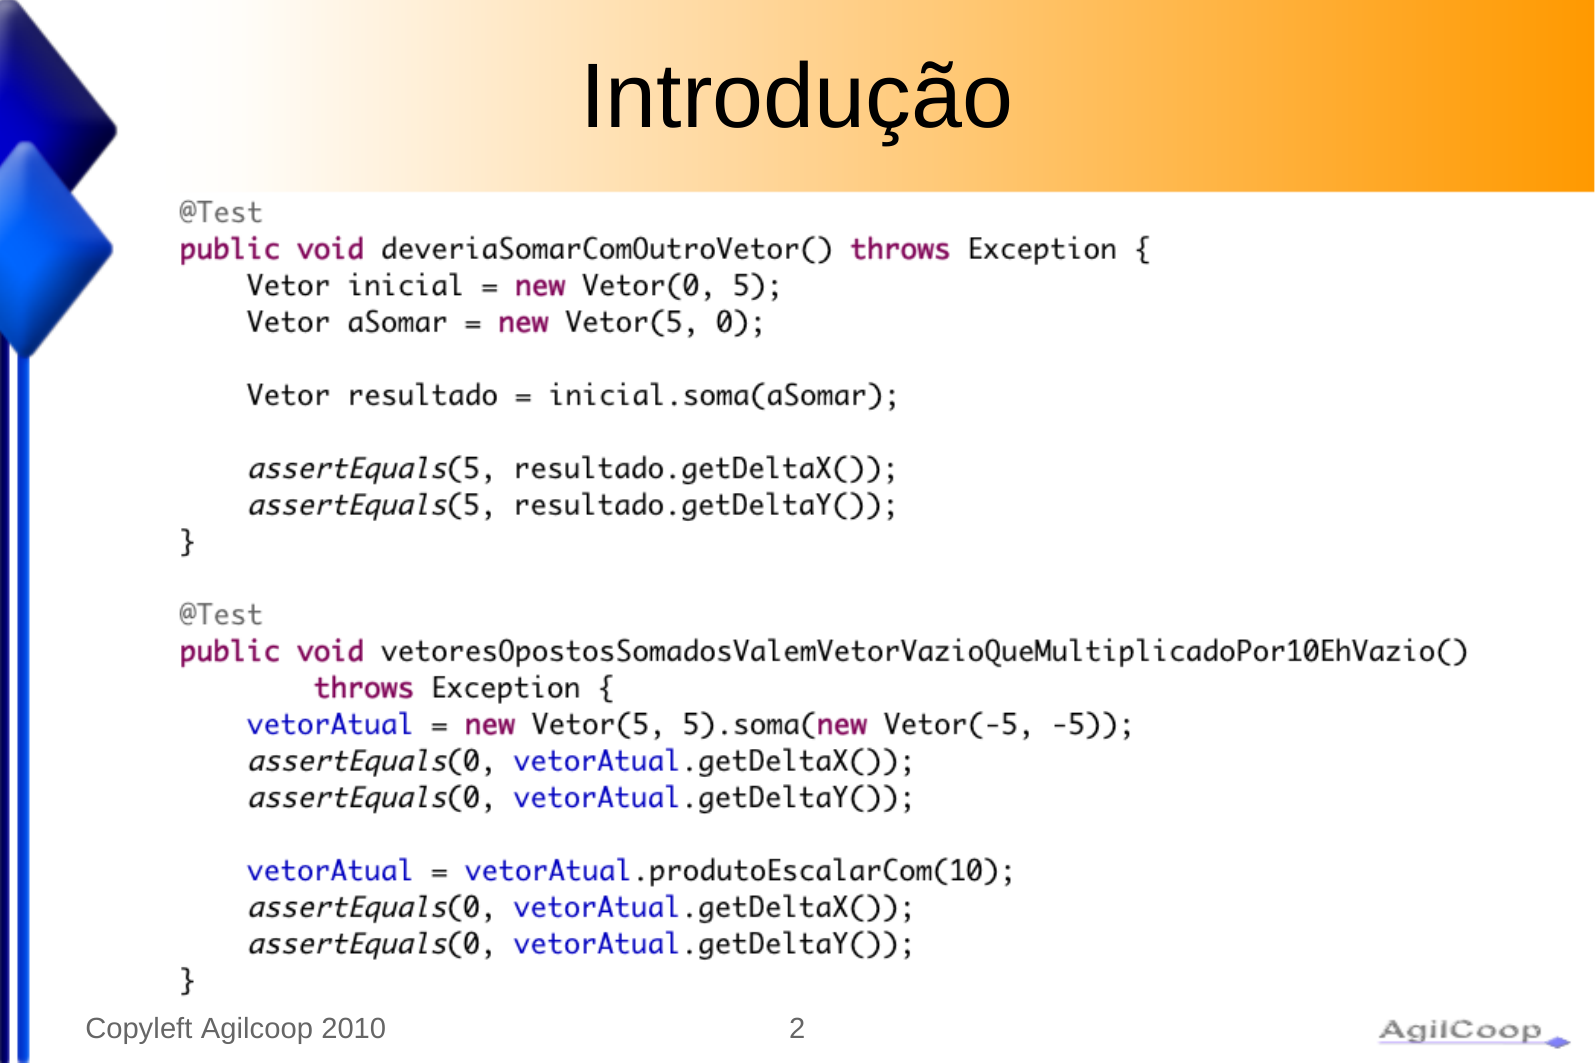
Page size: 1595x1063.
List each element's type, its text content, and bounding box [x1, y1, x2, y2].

picture [0, 0, 1595, 1063]
title Introdução [79, 6, 1515, 185]
